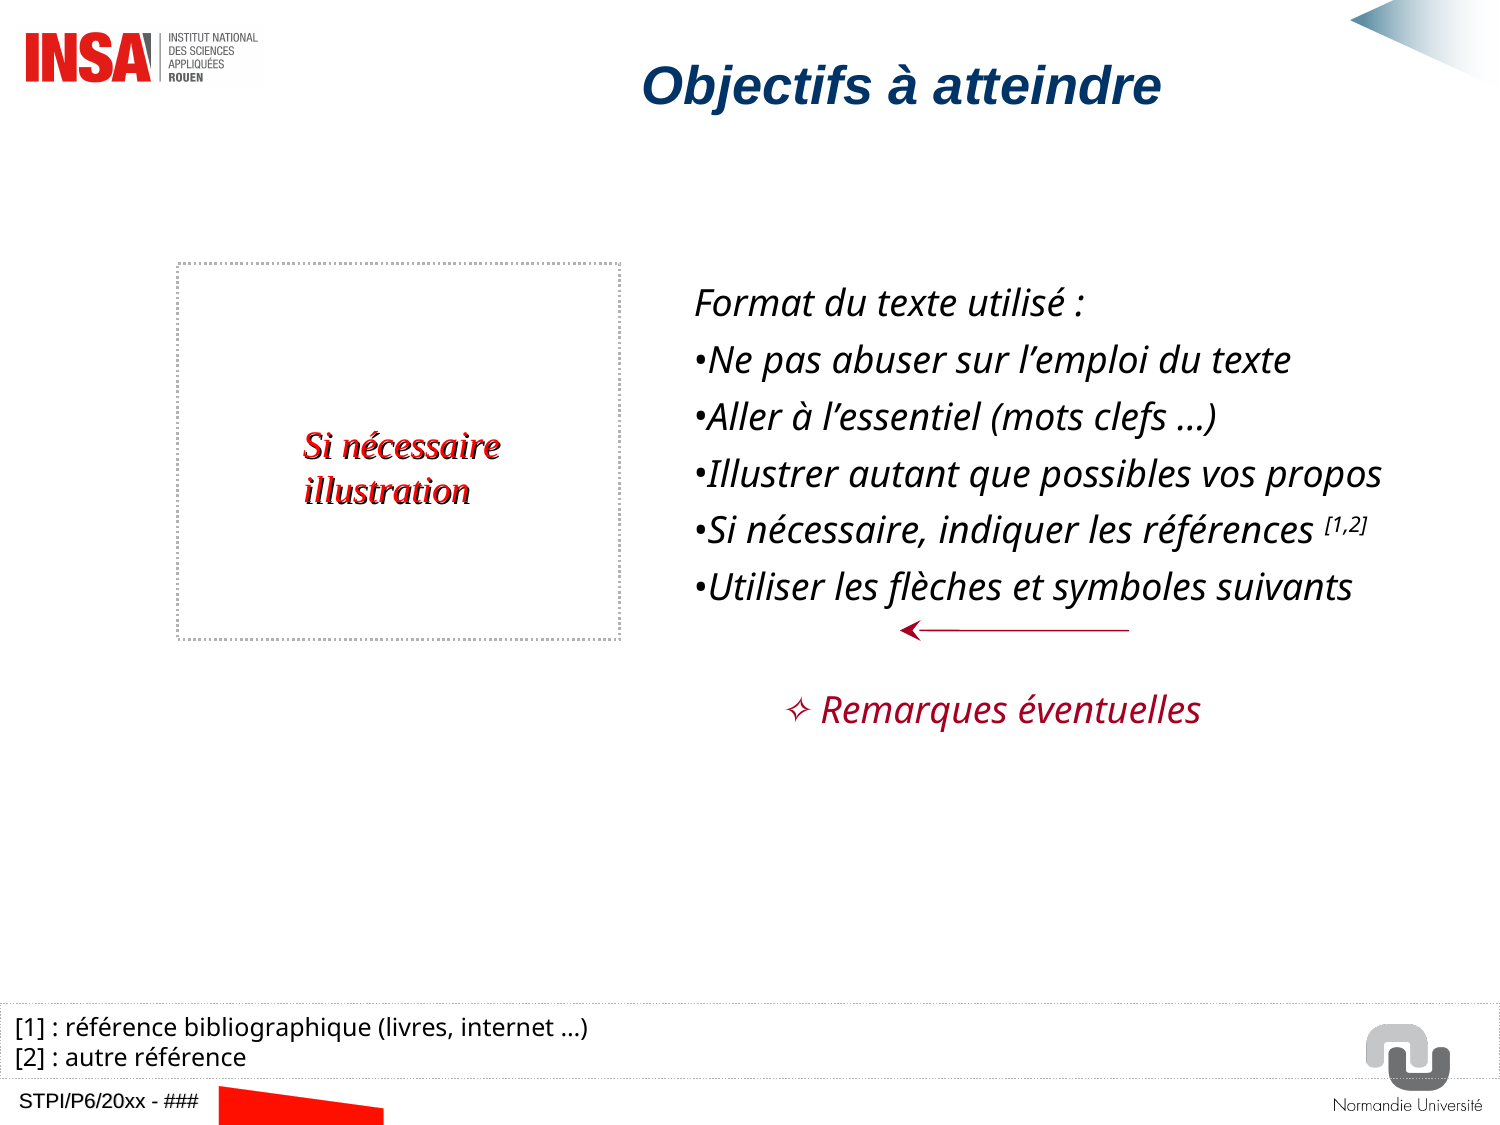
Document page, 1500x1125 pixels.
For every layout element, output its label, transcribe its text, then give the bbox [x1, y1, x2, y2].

text_box  Remarques éventuelles [764, 678, 1376, 739]
text_box [1] : référence bibliographique (livres, internet …) [2] : autre référence [0, 1003, 1500, 1079]
text_box Objectifs à atteindre [527, 42, 1278, 124]
picture [17, 24, 266, 89]
picture [1334, 1079, 1482, 1111]
text_box Si nécessaire illustration [288, 412, 515, 519]
text_box Format du texte utilisé : Ne pas abuser sur l’emploi du texte Aller à l’essentiel (mots clefs …) Illustrer autant que possibles vos propos Si nécessaire, indiquer les références [1,2] Utiliser les flèches et symboles suivants [679, 271, 1480, 725]
